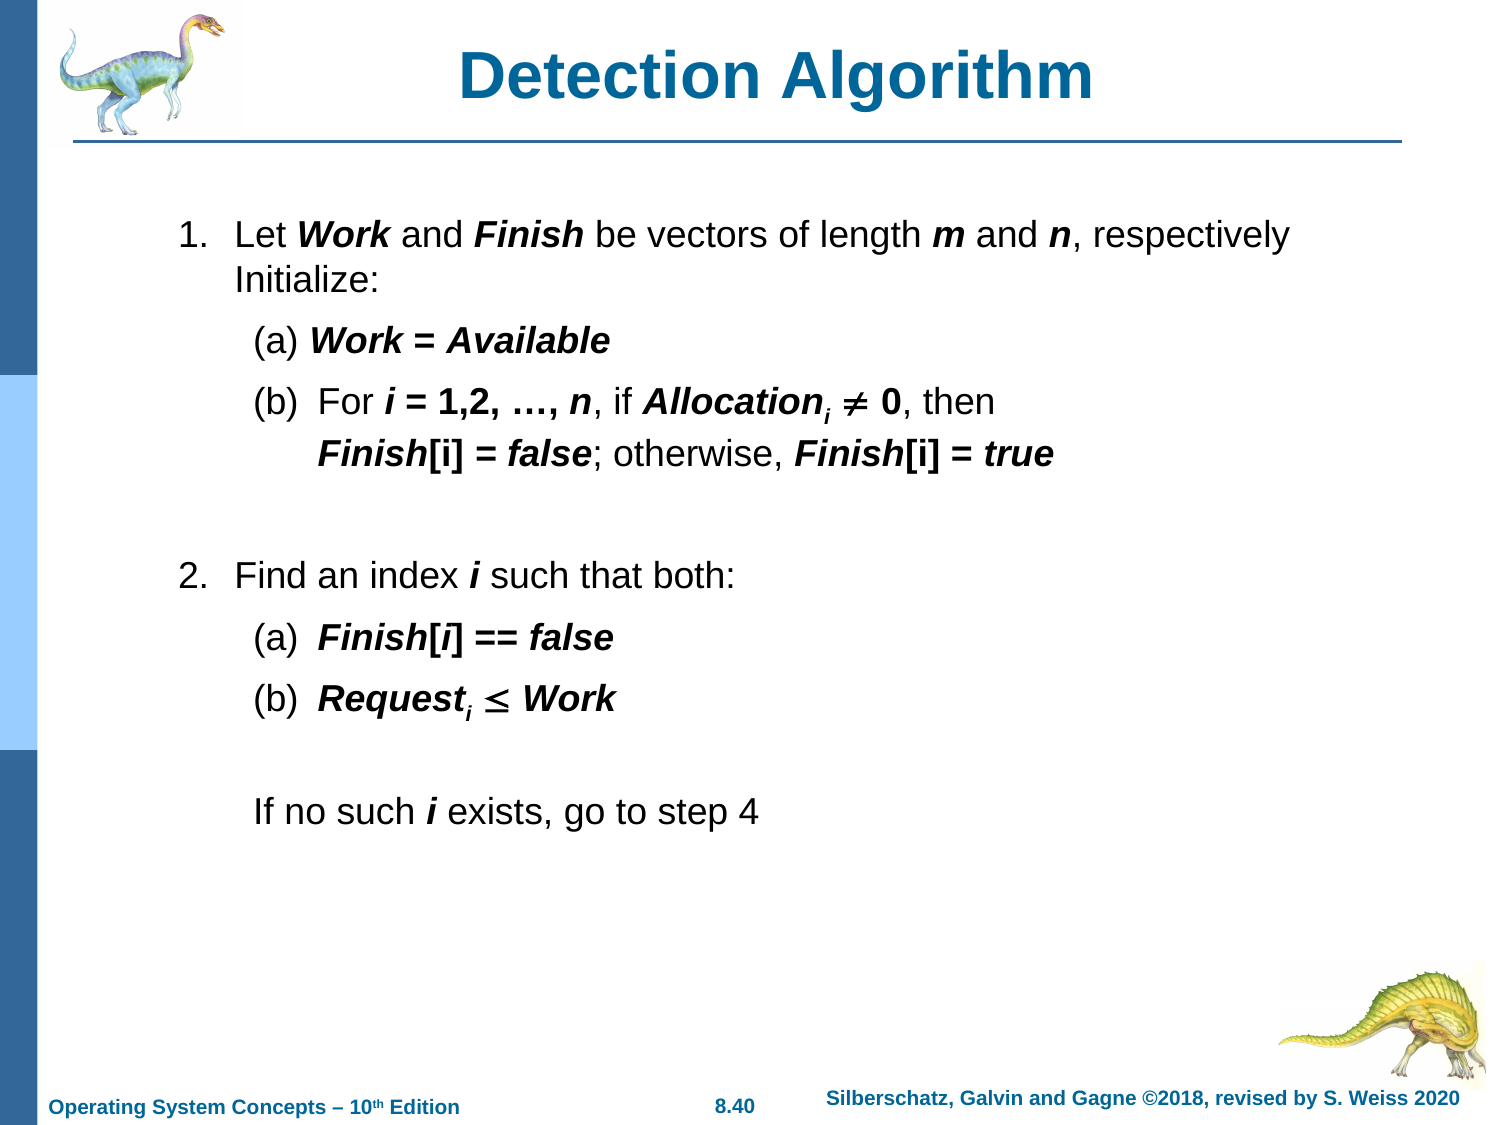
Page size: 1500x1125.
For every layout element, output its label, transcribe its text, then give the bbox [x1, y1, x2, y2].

picture [1275, 959, 1486, 1095]
title Detection Algorithm [129, 24, 1425, 120]
list 1. Let Work and Finish be vectors of length m and n, respectively Initialize: (a) Work = Available (b) For i = 1,2, …, n, if Allocationi  0, then Finish[i] = false; otherwise, Finish[i] = true 2. Find an index i such that both: (a) Finish[i] == false (b) Requesti  Work If no such i exists, go to step 4 [163, 202, 1436, 946]
picture [46, 0, 243, 149]
